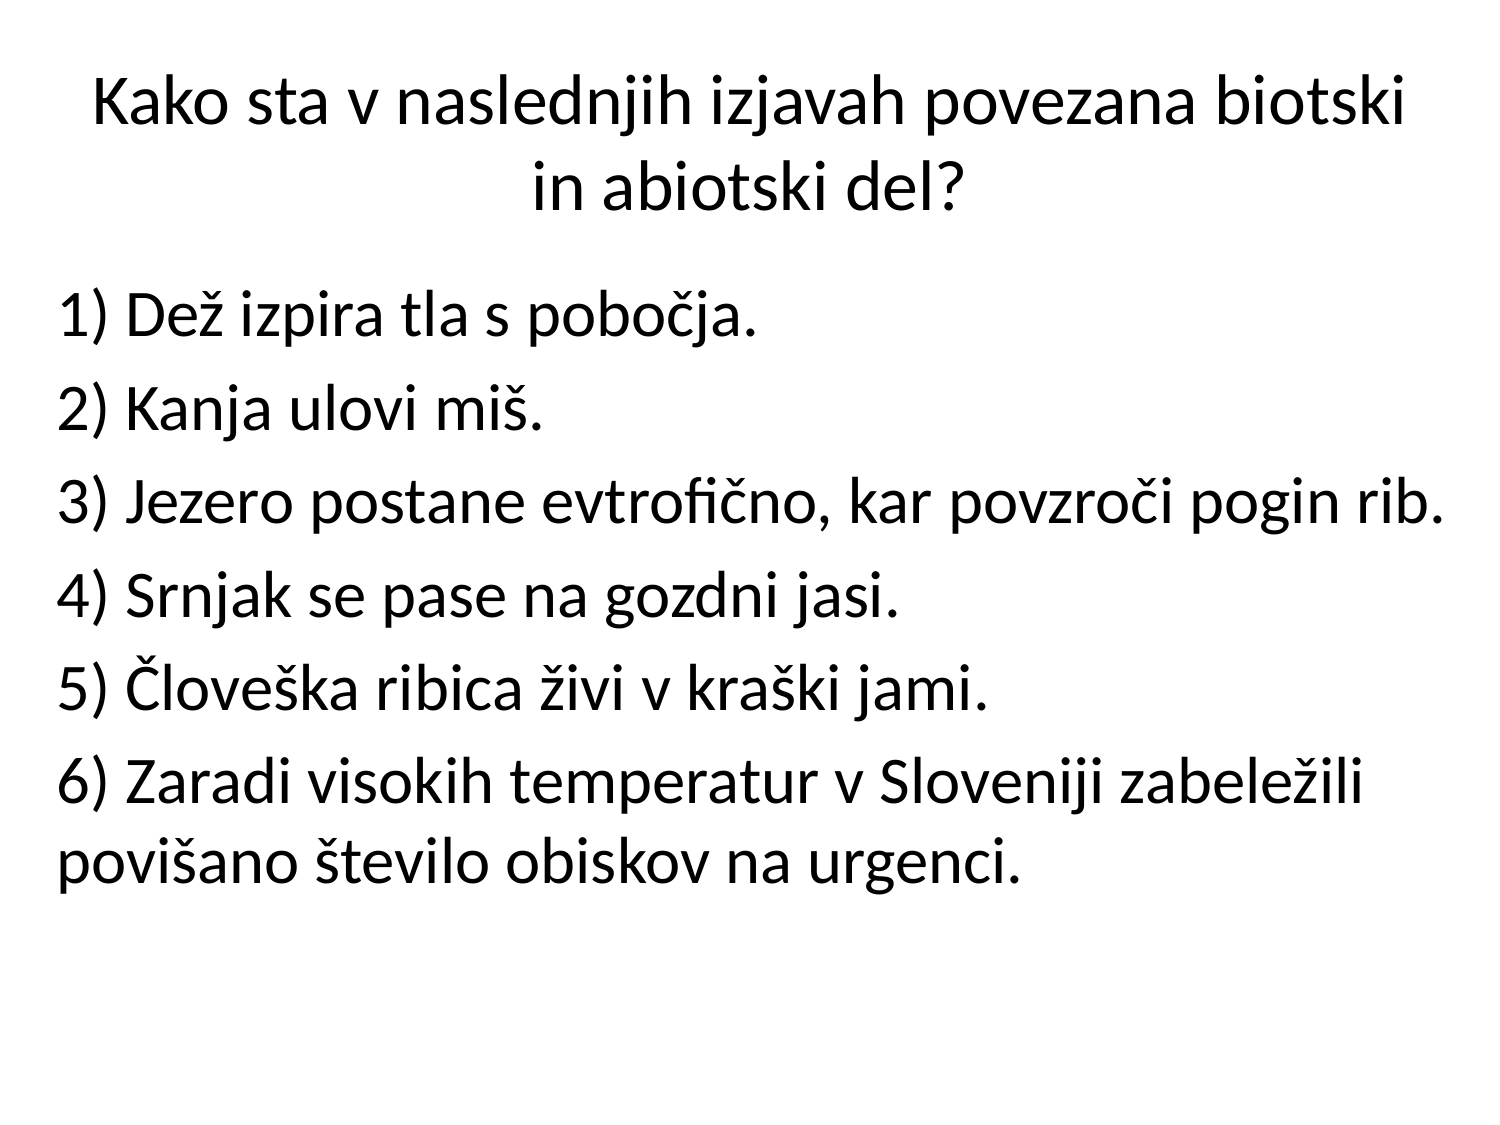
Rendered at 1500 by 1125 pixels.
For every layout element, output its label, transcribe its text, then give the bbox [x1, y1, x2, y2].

list 1) Dež izpira tla s pobočja. 2) Kanja ulovi miš. 3) Jezero postane evtrofično, kar povzroči pogin rib. 4) Srnjak se pase na gozdni jasi. 5) Človeška ribica živi v kraški jami. 6) Zaradi visokih temperatur v Sloveniji zabeležili povišano število obiskov na urgenci. [41, 262, 1500, 1075]
title Kako sta v naslednjih izjavah povezana biotski in abiotski del? [75, 45, 1425, 233]
